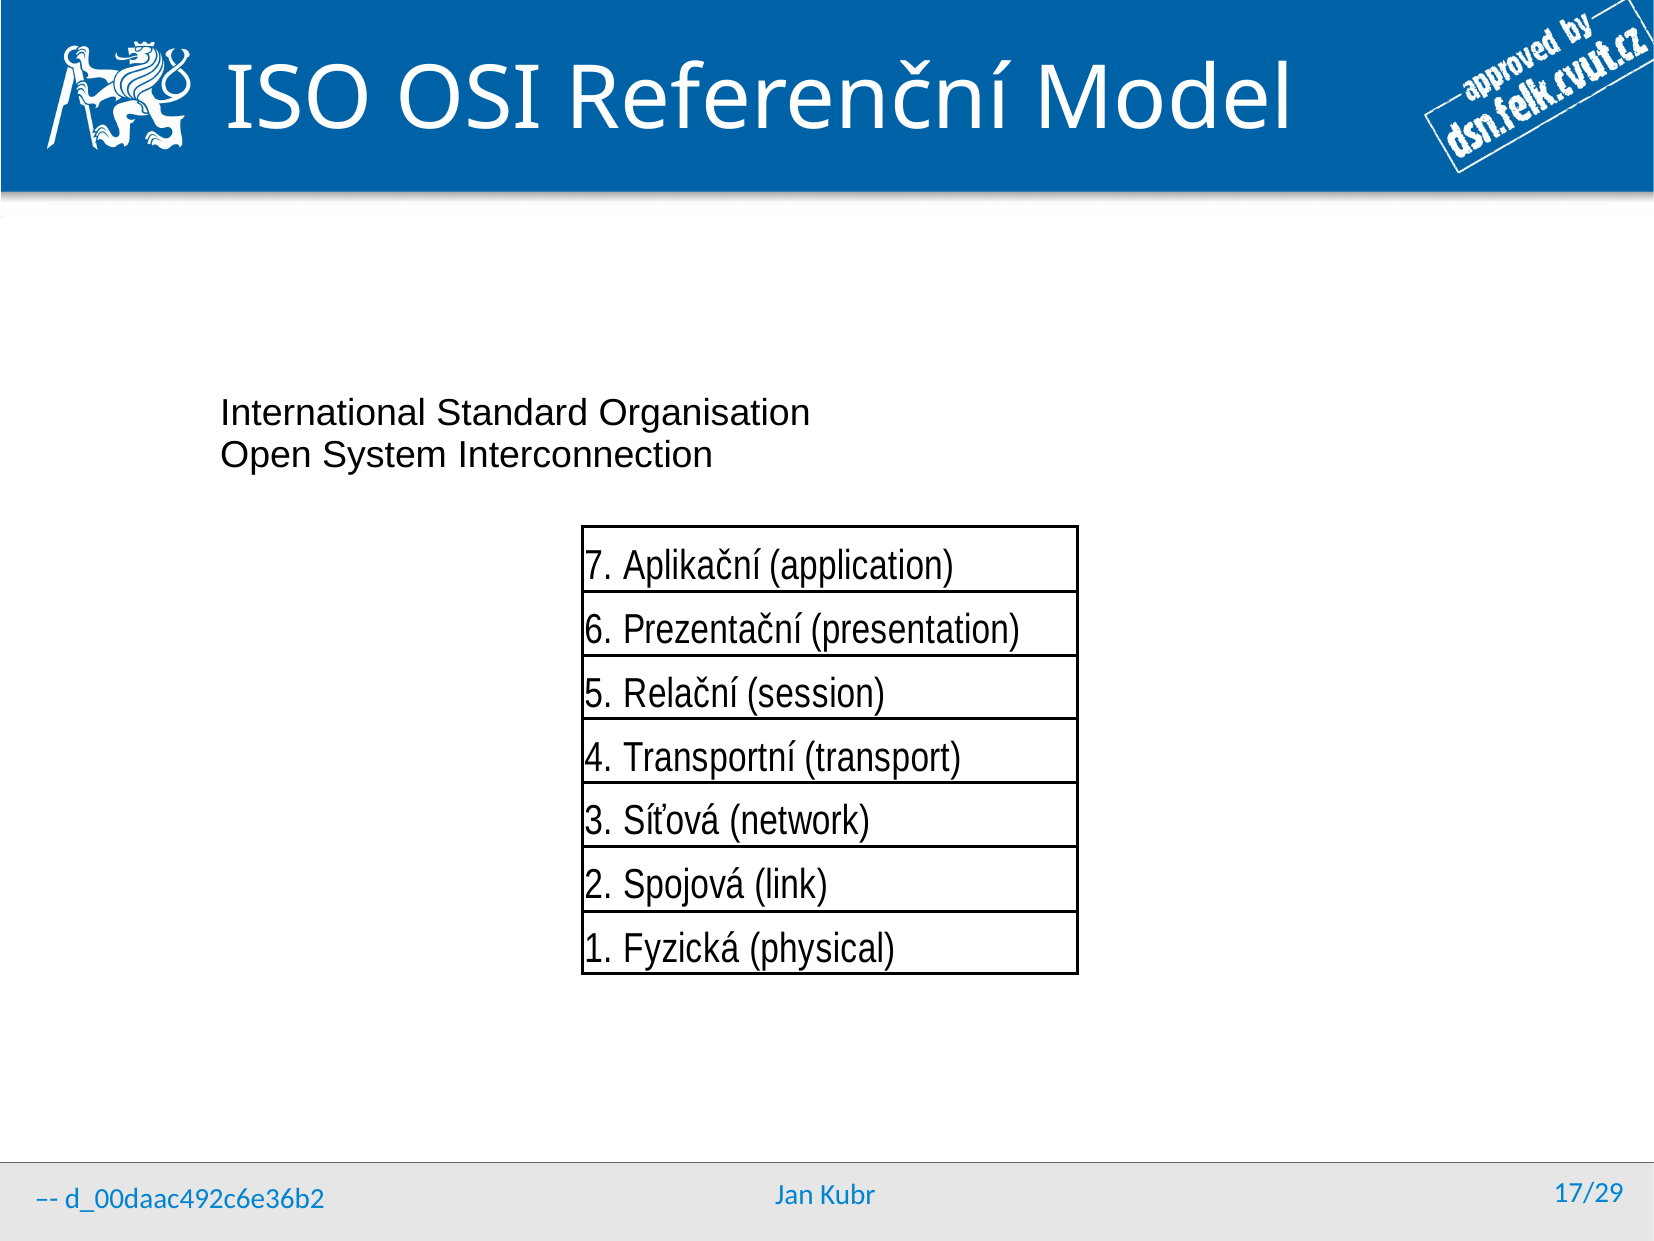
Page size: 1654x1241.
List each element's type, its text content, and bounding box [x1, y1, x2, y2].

text_box International Standard Organisation Open System Interconnection [205, 383, 828, 483]
picture [1, 0, 1654, 217]
chart [581, 524, 1505, 1030]
title ISO OSI Referenční Model [225, 0, 1426, 188]
